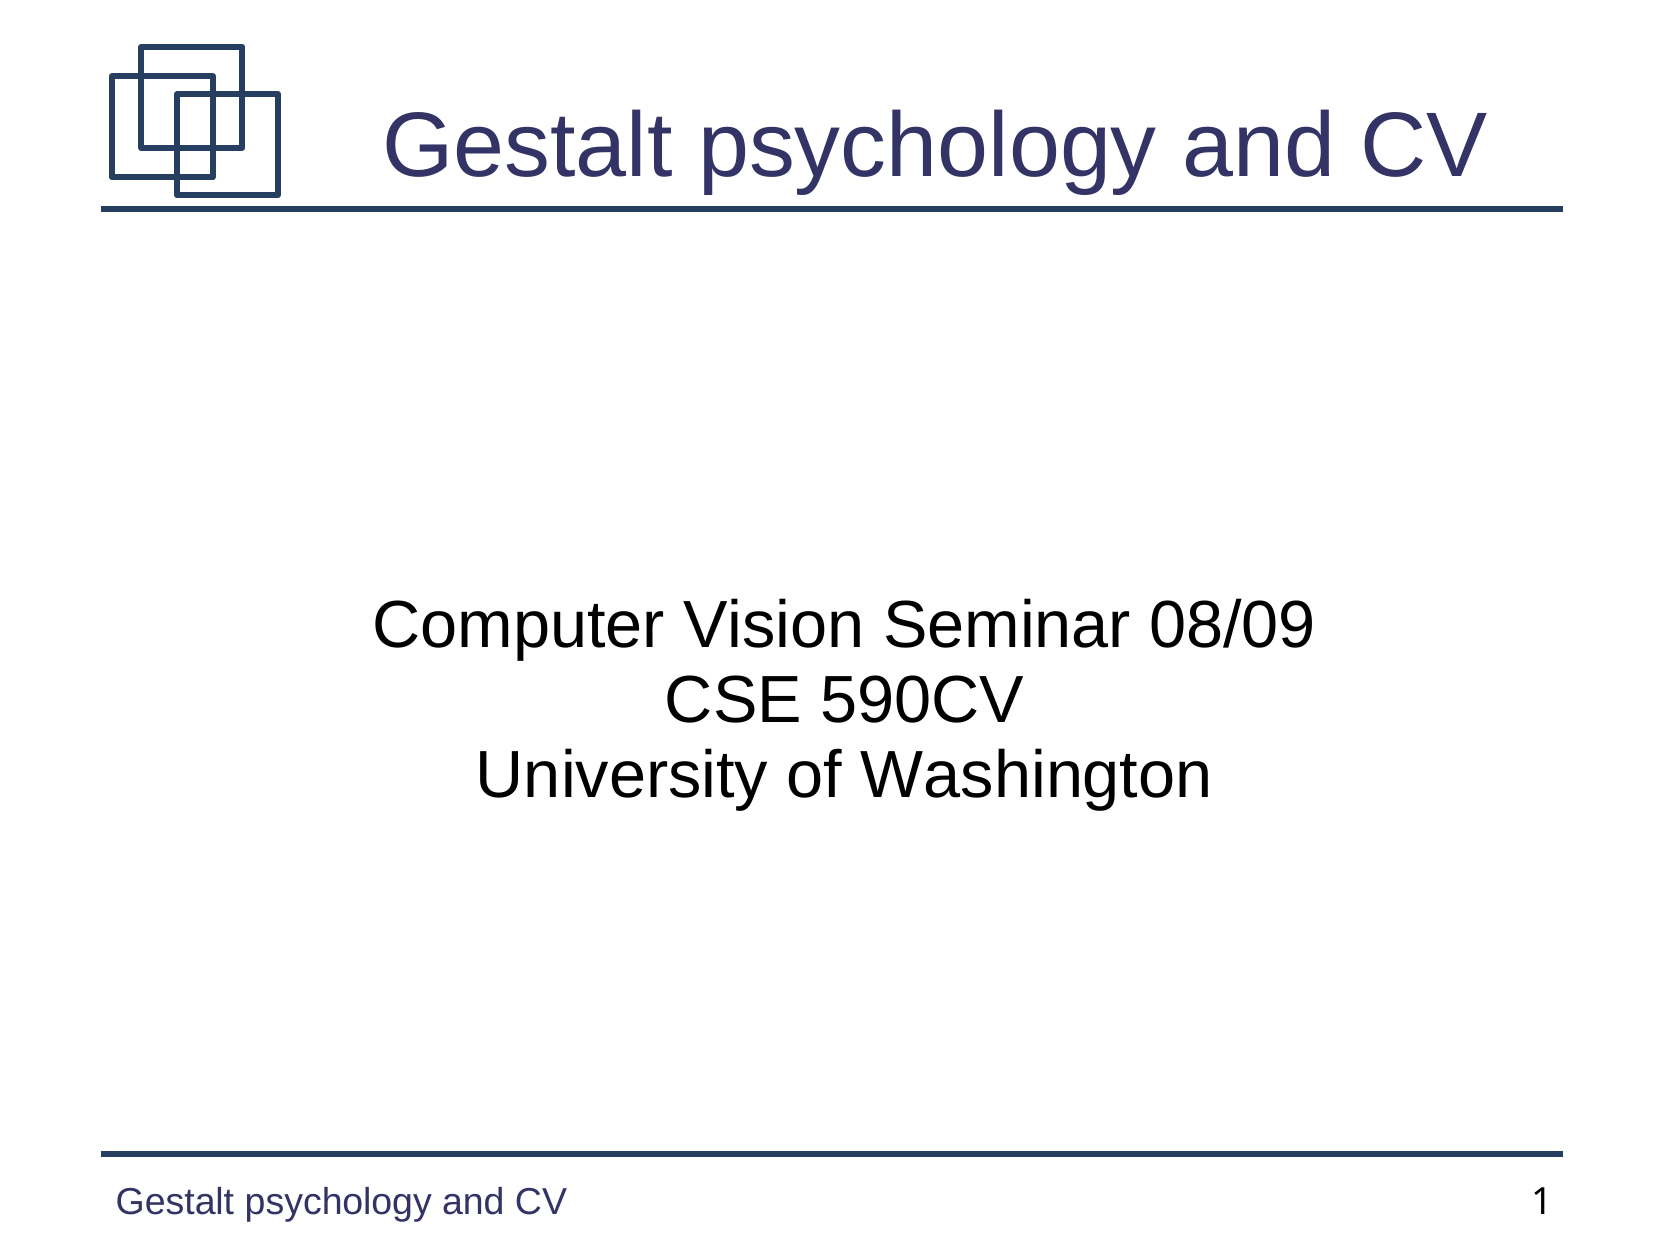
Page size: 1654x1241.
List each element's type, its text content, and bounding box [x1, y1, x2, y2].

subtitle Computer Vision Seminar 08/09 CSE 590CV University of Washington [82, 290, 1571, 1109]
title Gestalt psychology and CV [295, 40, 1577, 249]
